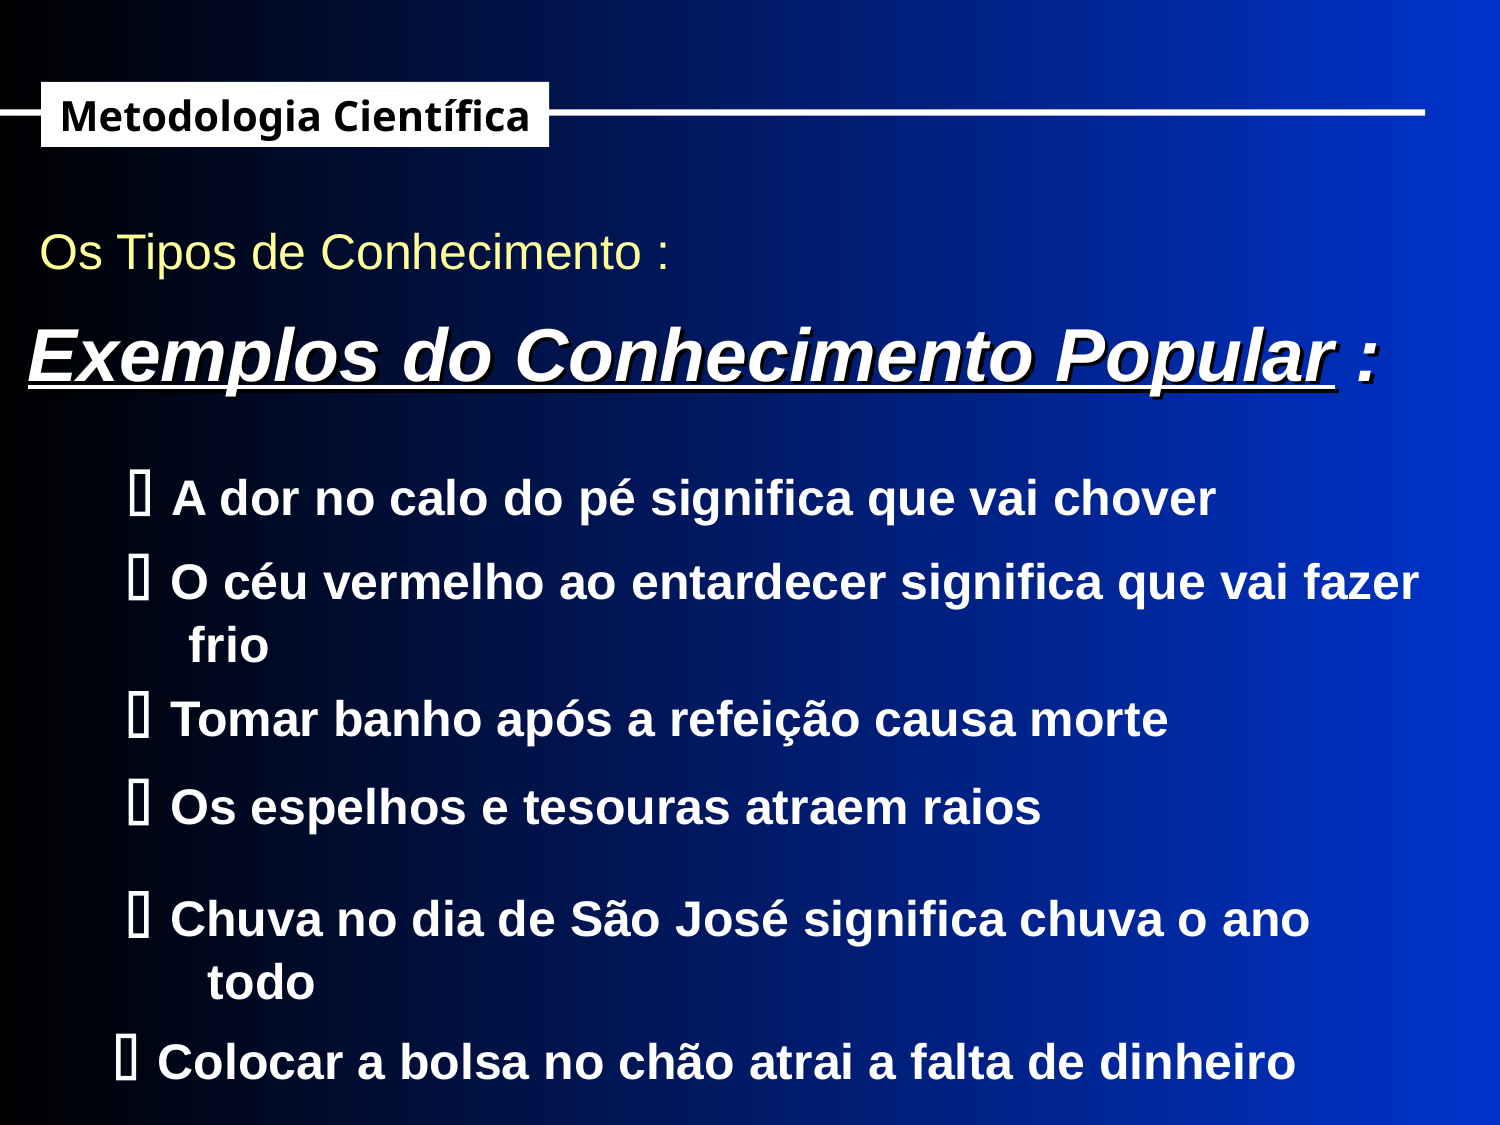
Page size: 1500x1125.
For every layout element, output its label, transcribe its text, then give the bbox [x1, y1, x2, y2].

text_box Metodologia Científica [41, 81, 550, 147]
text_box  Colocar a bolsa no chão atrai a falta de dinheiro [99, 1004, 1426, 1101]
text_box Exemplos do Conhecimento Popular : [12, 298, 1411, 405]
text_box  O céu vermelho ao entardecer significa que vai fazer frio [112, 525, 1438, 662]
text_box Os Tipos de Conhecimento : [24, 212, 690, 288]
text_box  Tomar banho após a refeição causa morte [112, 662, 1438, 750]
text_box  Os espelhos e tesouras atraem raios [112, 750, 1438, 846]
text_box  Chuva no dia de São José significa chuva o ano todo [112, 862, 1438, 1019]
text_box  A dor no calo do pé significa que vai chover [113, 440, 1285, 525]
